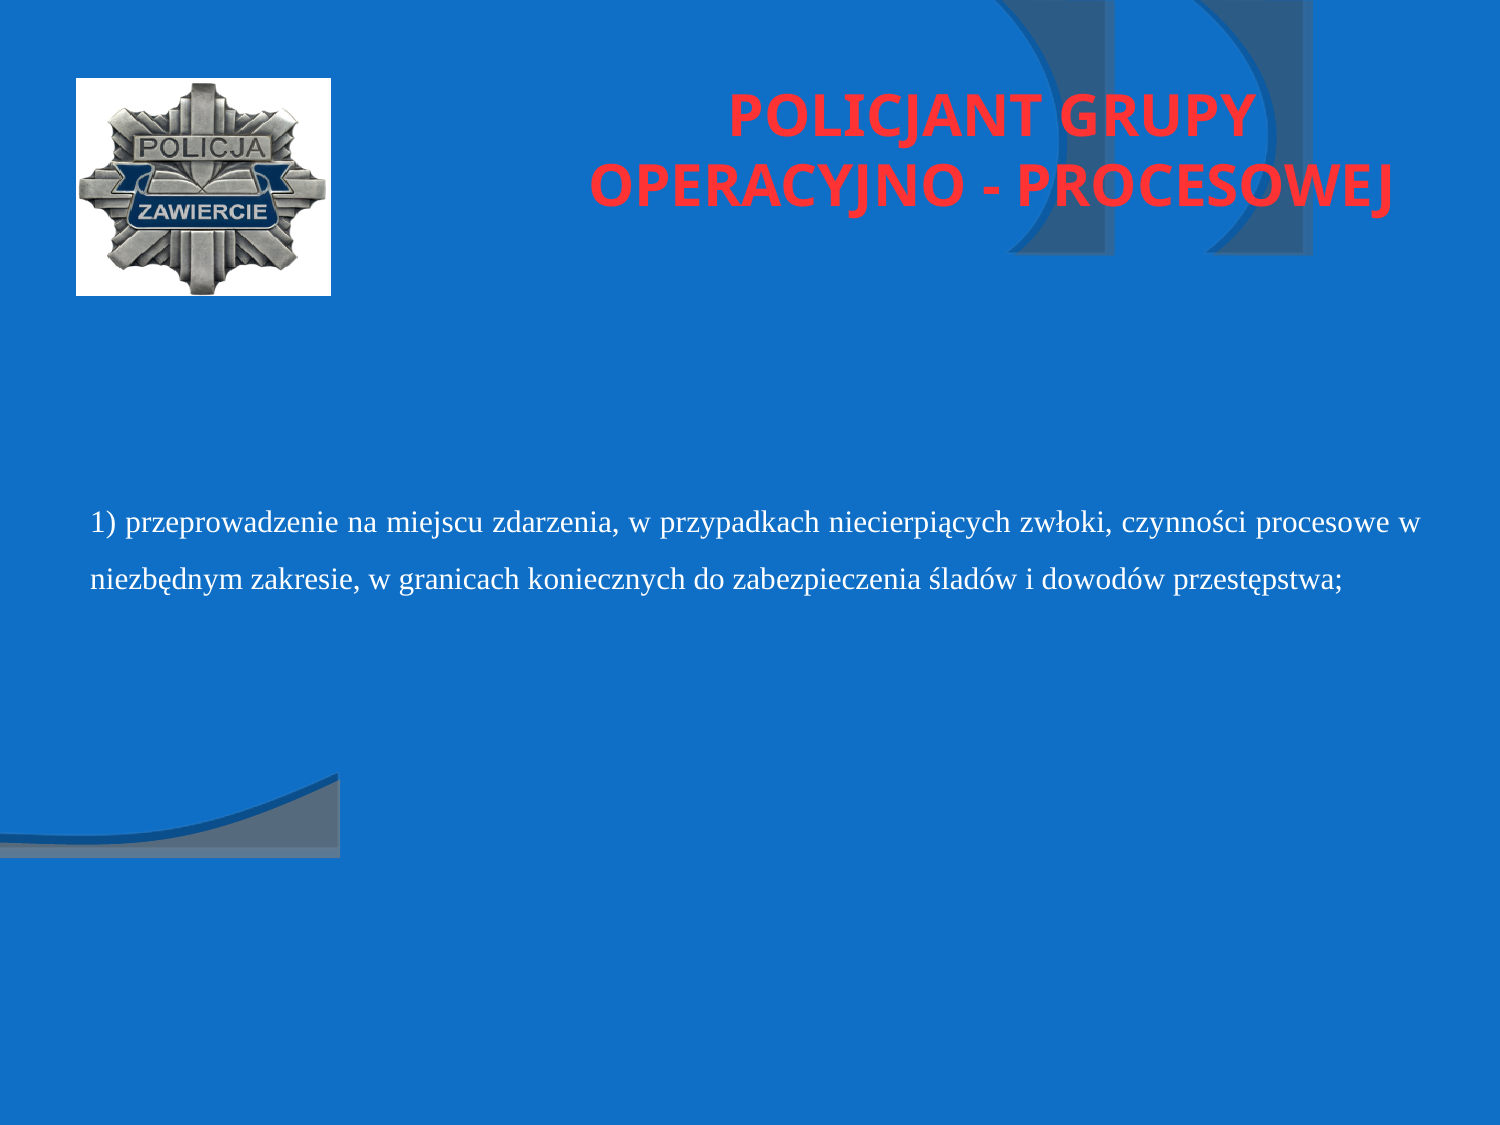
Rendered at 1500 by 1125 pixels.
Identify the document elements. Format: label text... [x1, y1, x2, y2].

picture [76, 78, 331, 296]
title POLICJANT GRUPY OPERACYJNO - PROCESOWEJ [555, 70, 1430, 284]
title 1) przeprowadzenie na miejscu zdarzenia, w przypadkach niecierpiących zwłoki, czynności procesowe w niezbędnym zakresie, w granicach koniecznych do zabezpieczenia śladów i dowodów przestępstwa; [82, 307, 1431, 1075]
